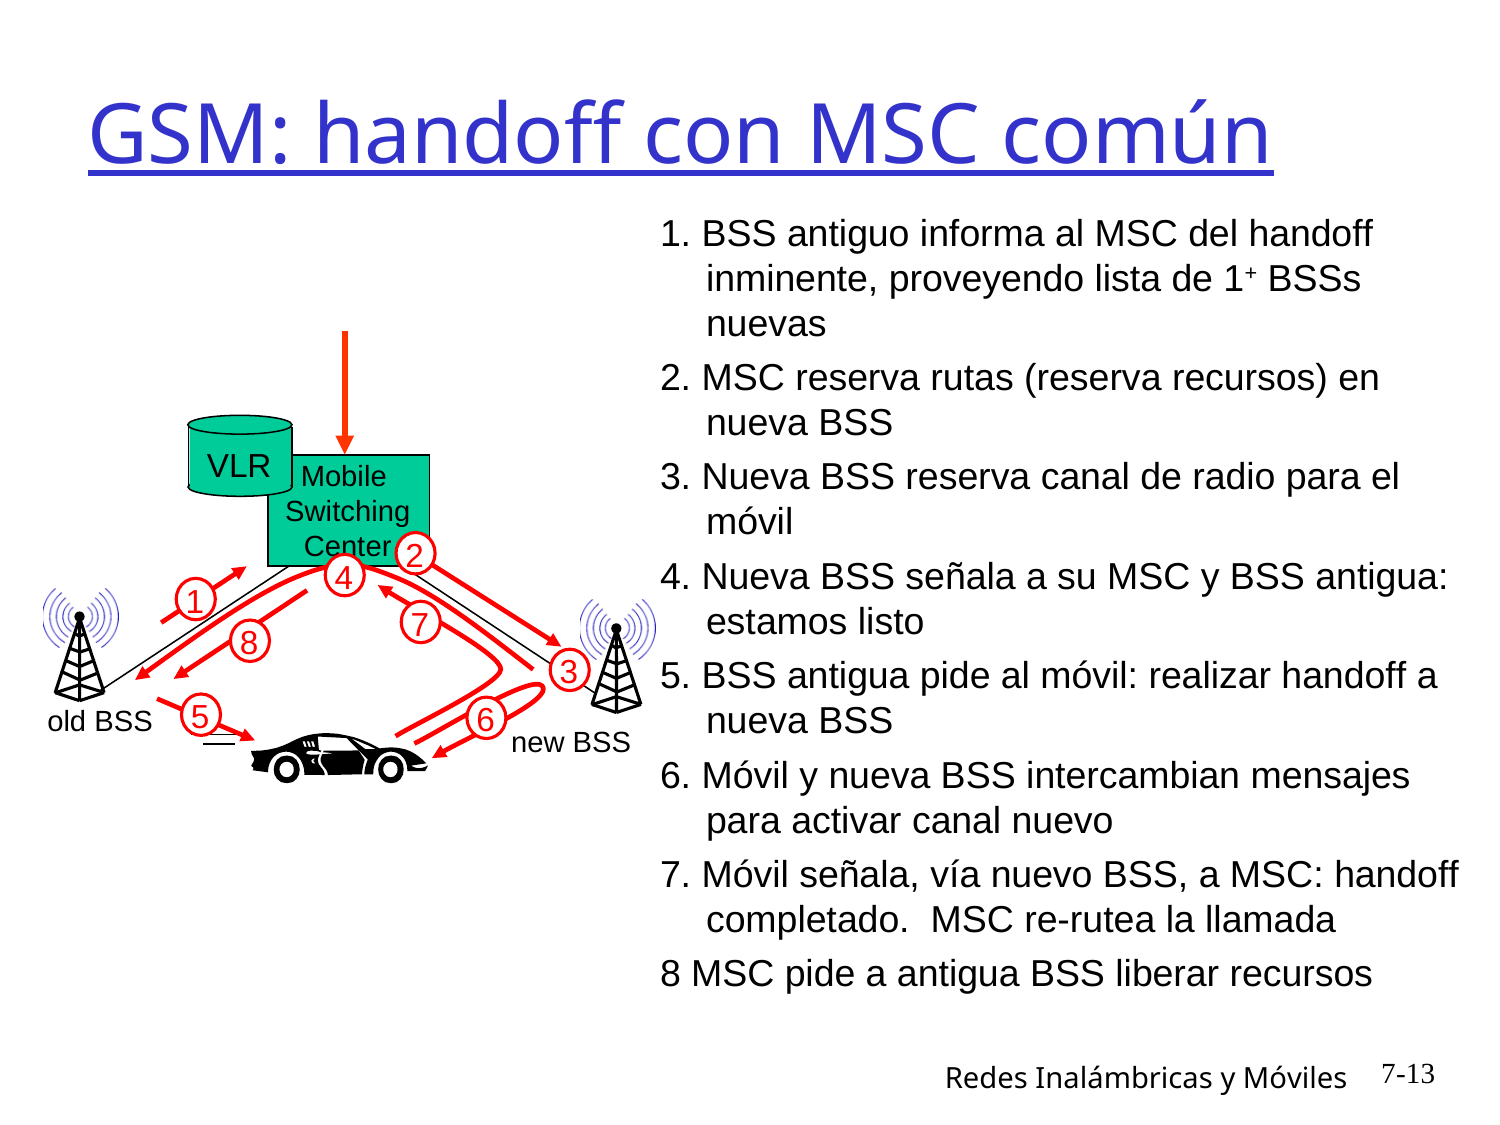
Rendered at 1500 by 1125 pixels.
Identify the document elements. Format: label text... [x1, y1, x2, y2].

text_box 5 [175, 687, 225, 744]
text_box VLR [192, 436, 287, 492]
text_box 7 [395, 594, 444, 651]
text_box new BSS [496, 715, 645, 766]
text_box 6 [461, 690, 510, 747]
text_box [611, 624, 621, 633]
picture [251, 726, 428, 784]
text_box 2 [390, 526, 439, 582]
text_box old BSS [32, 694, 169, 745]
text_box 1 [170, 572, 219, 628]
text_box [75, 612, 84, 622]
text_box 1. BSS antiguo informa al MSC del handoff inminente, proveyendo lista de 1+ BSSs nuevas 2. MSC reserva rutas (reserva recursos) en nueva BSS 3. Nueva BSS reserva canal de radio para el móvil 4. Nueva BSS señala a su MSC y BSS antigua: estamos listo 5. BSS antigua pide al móvil: realizar handoff a nueva BSS 6. Móvil y nueva BSS intercambian mensajes para activar canal nuevo 7. Móvil señala, vía nuevo BSS, a MSC: handoff completado. MSC re-rutea la llamada 8 MSC pide a antigua BSS liberar recursos [645, 201, 1500, 1001]
text_box Mobile Switching Center [267, 449, 429, 570]
text_box 6 [461, 690, 472, 697]
picture [580, 599, 656, 660]
text_box 3 [544, 642, 593, 699]
text_box 4 [319, 548, 368, 604]
text_box 8 [224, 613, 274, 670]
picture [43, 588, 119, 648]
title GSM: handoff con MSC común [87, 23, 1363, 239]
